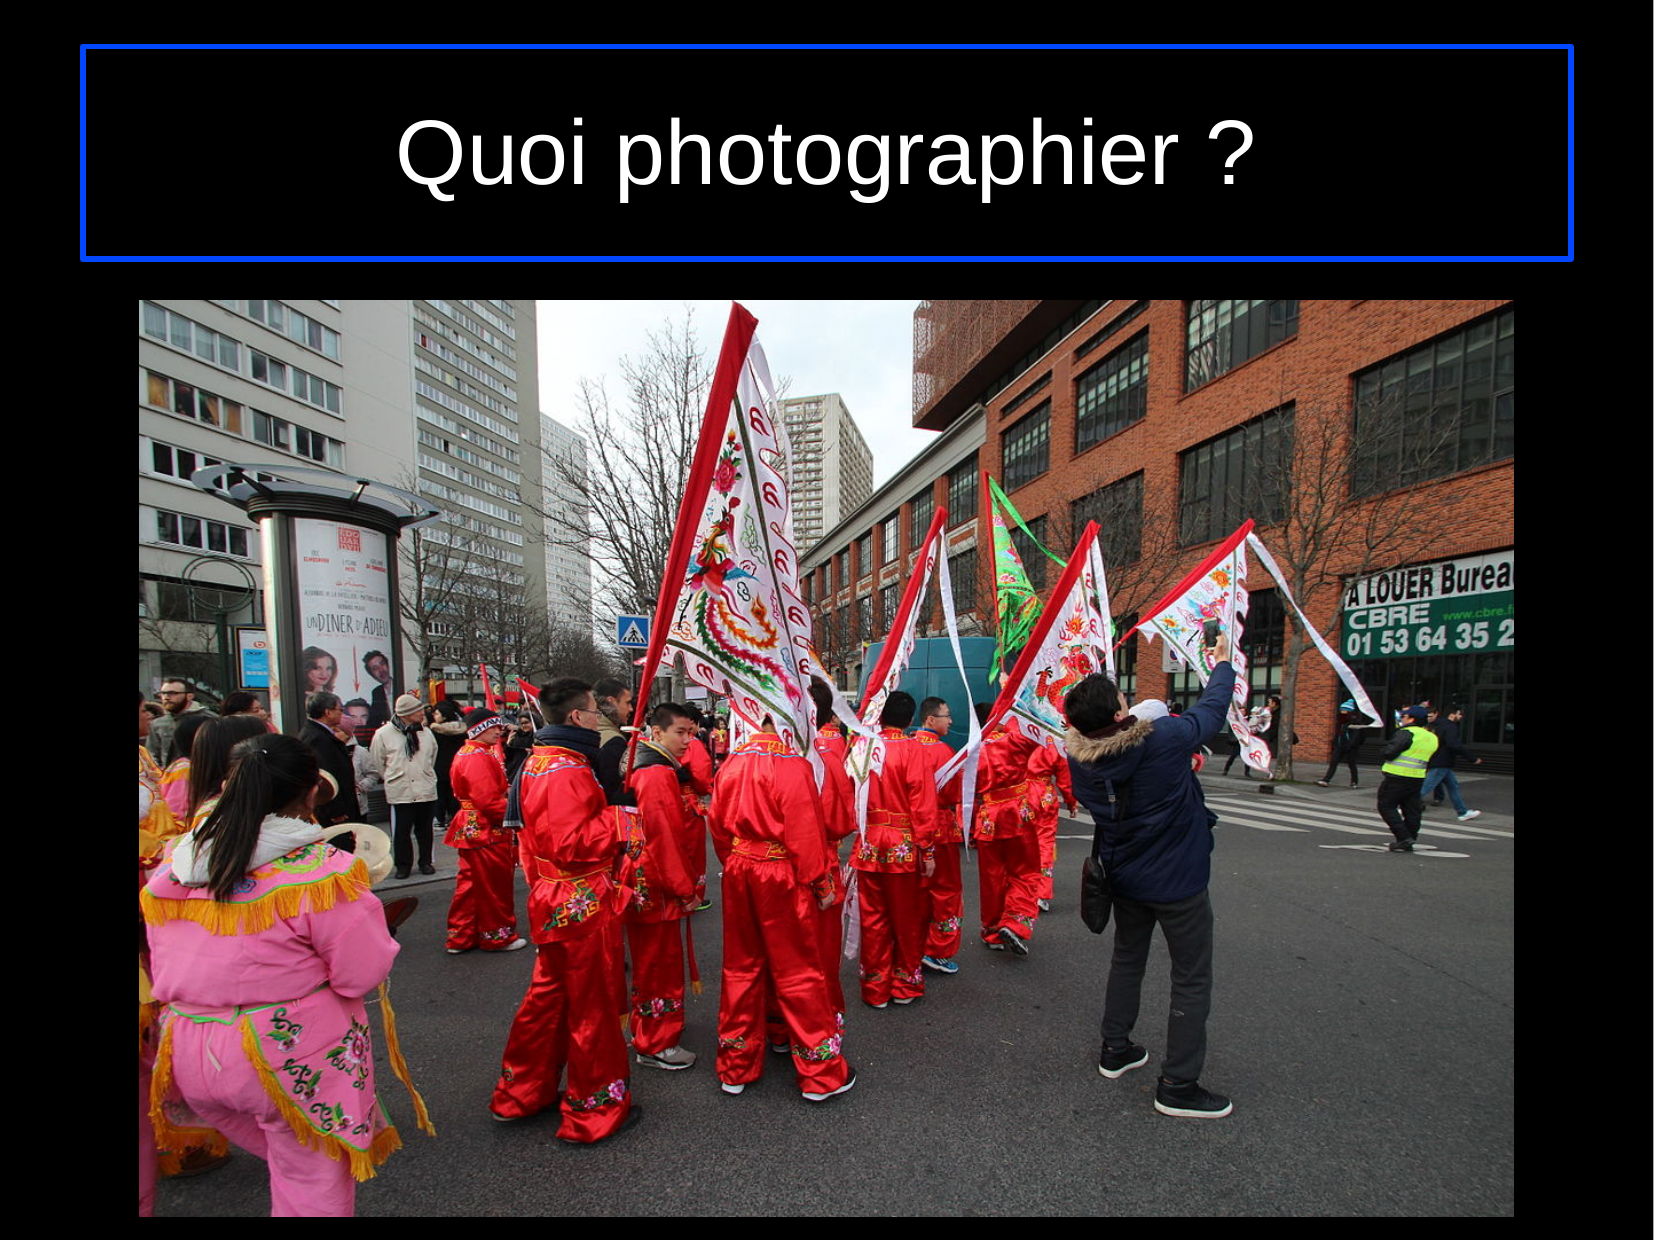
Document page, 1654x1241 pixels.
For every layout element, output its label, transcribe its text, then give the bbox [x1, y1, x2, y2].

title Quoi photographier ? [82, 46, 1571, 260]
picture [139, 300, 1514, 1217]
